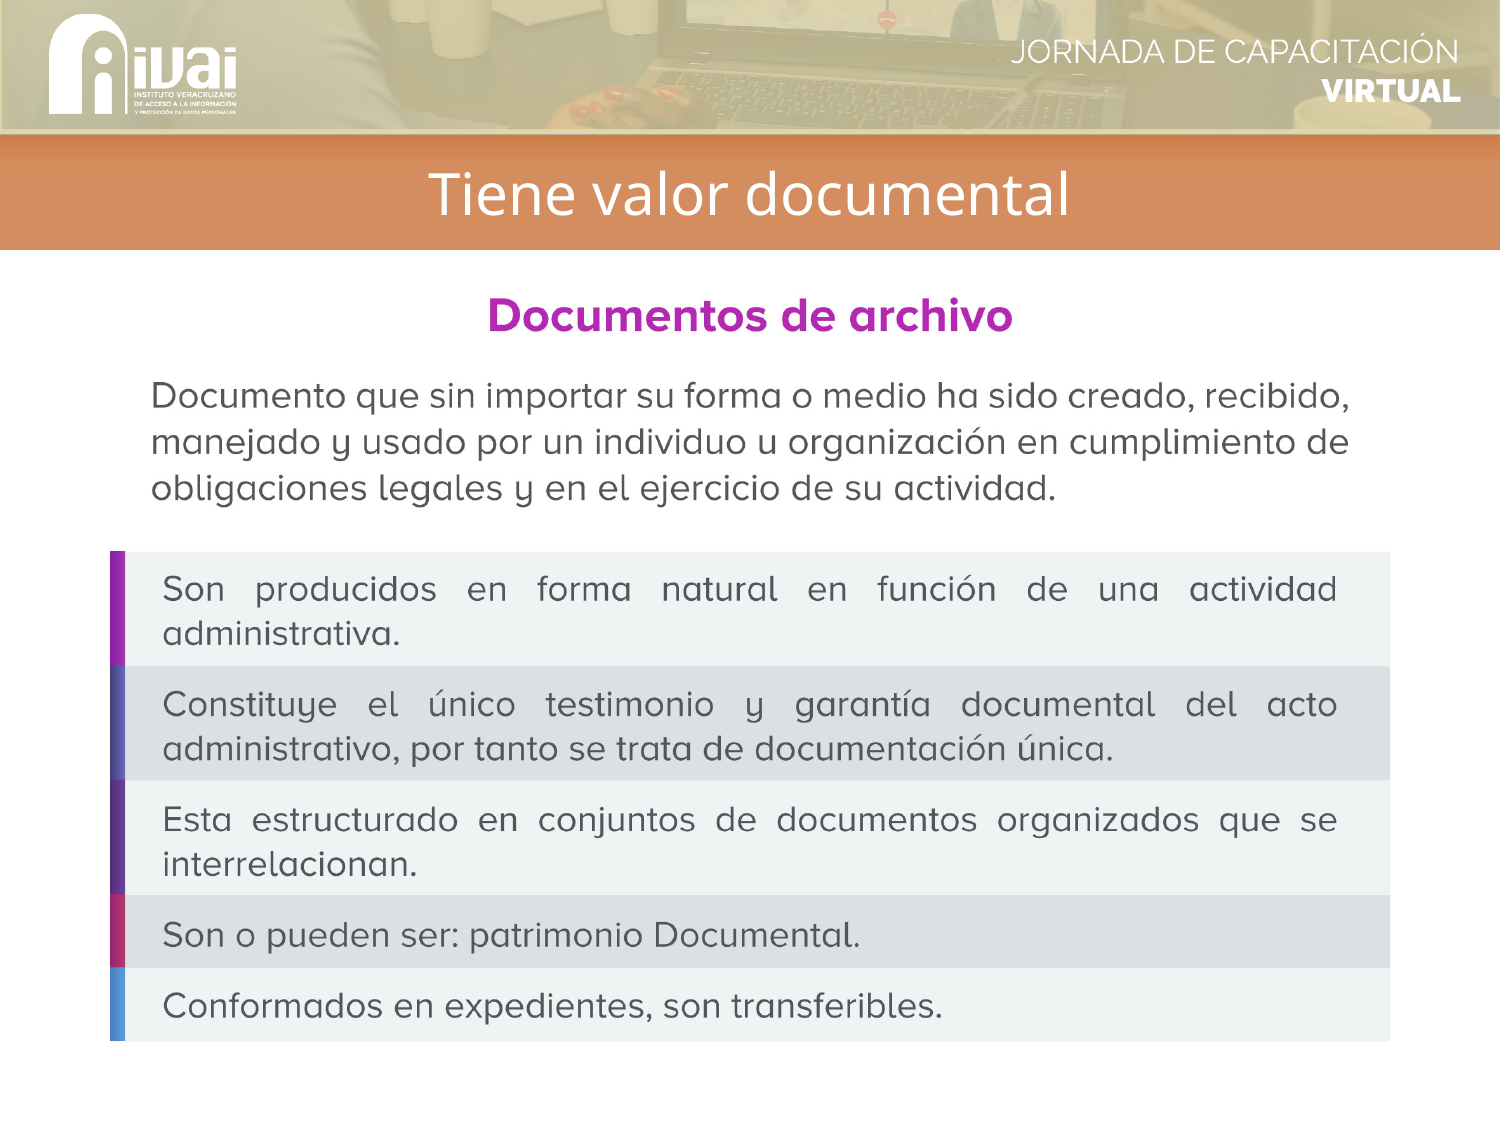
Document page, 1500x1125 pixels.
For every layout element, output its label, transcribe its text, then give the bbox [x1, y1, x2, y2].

text_box Tiene valor documental [344, 149, 1156, 236]
picture [0, 135, 1500, 1125]
